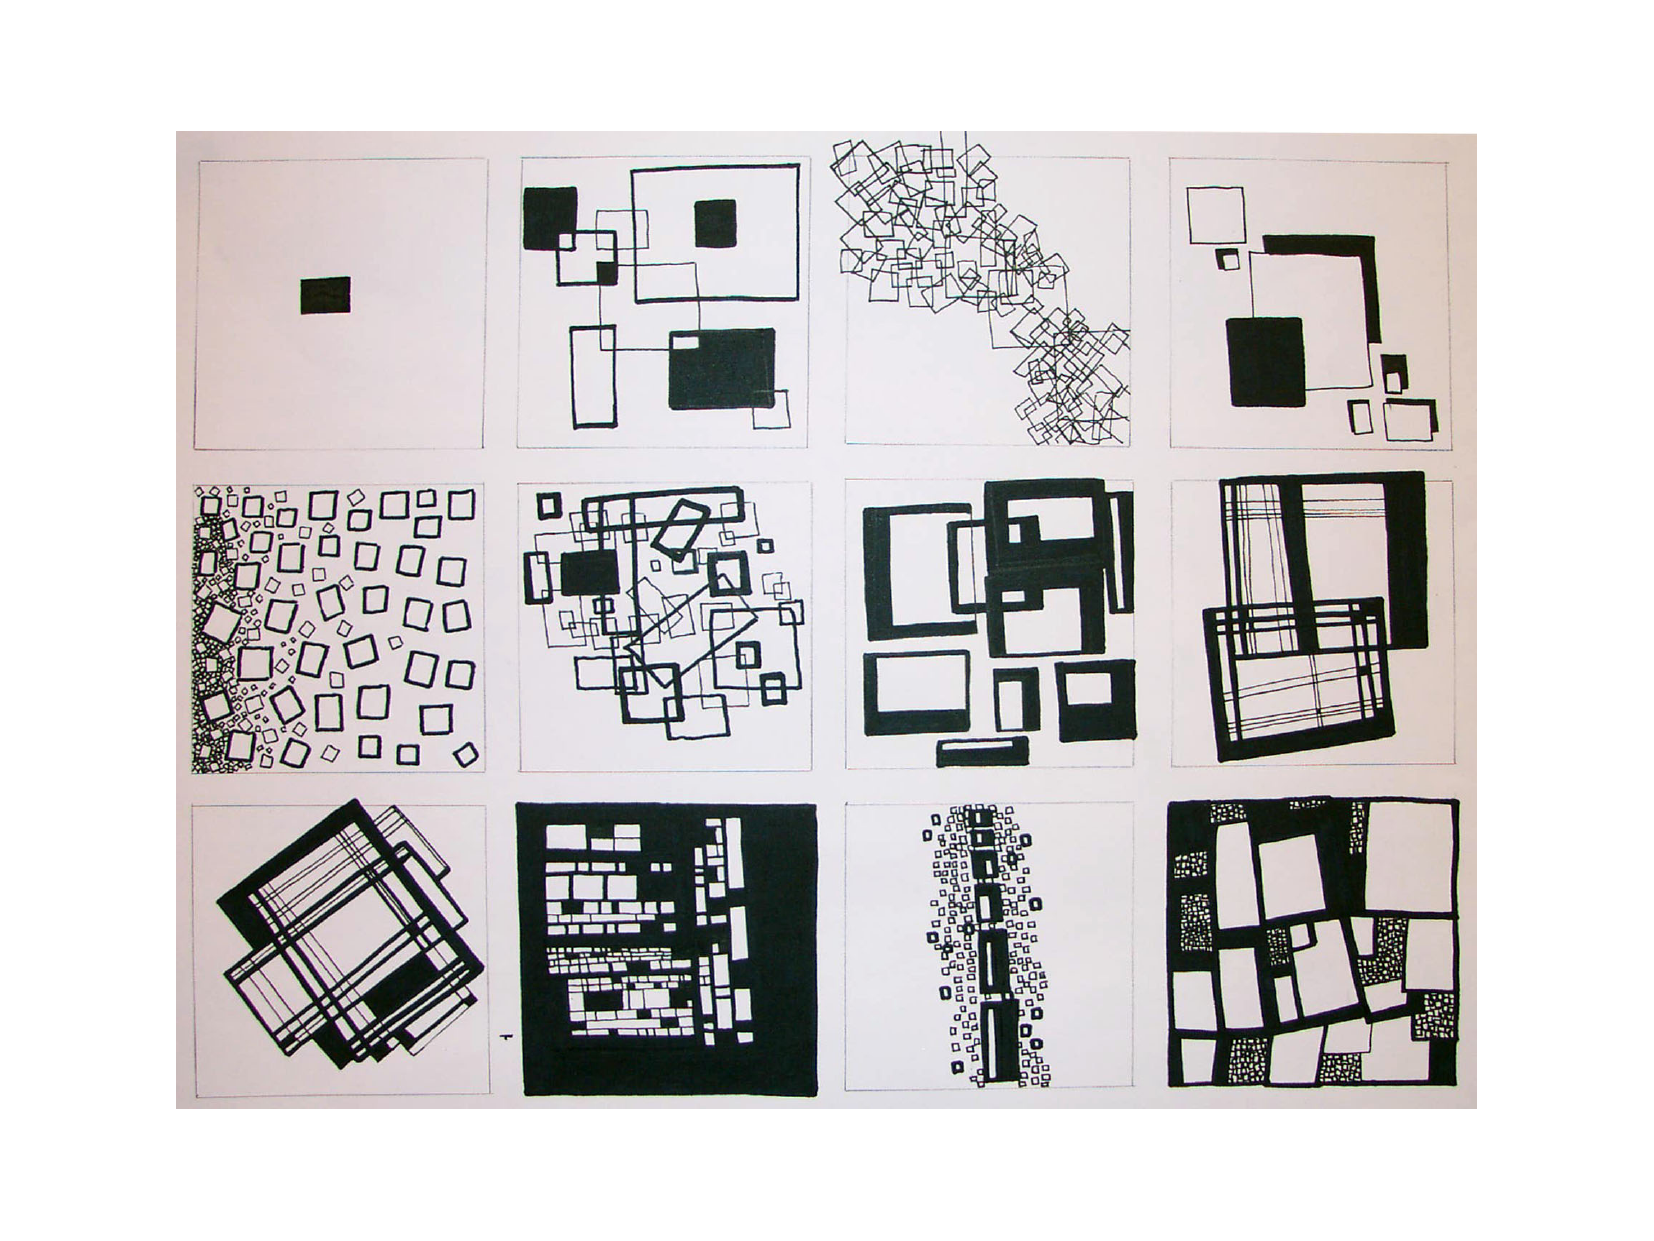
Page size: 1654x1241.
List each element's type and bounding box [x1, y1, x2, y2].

picture [176, 131, 1477, 1109]
